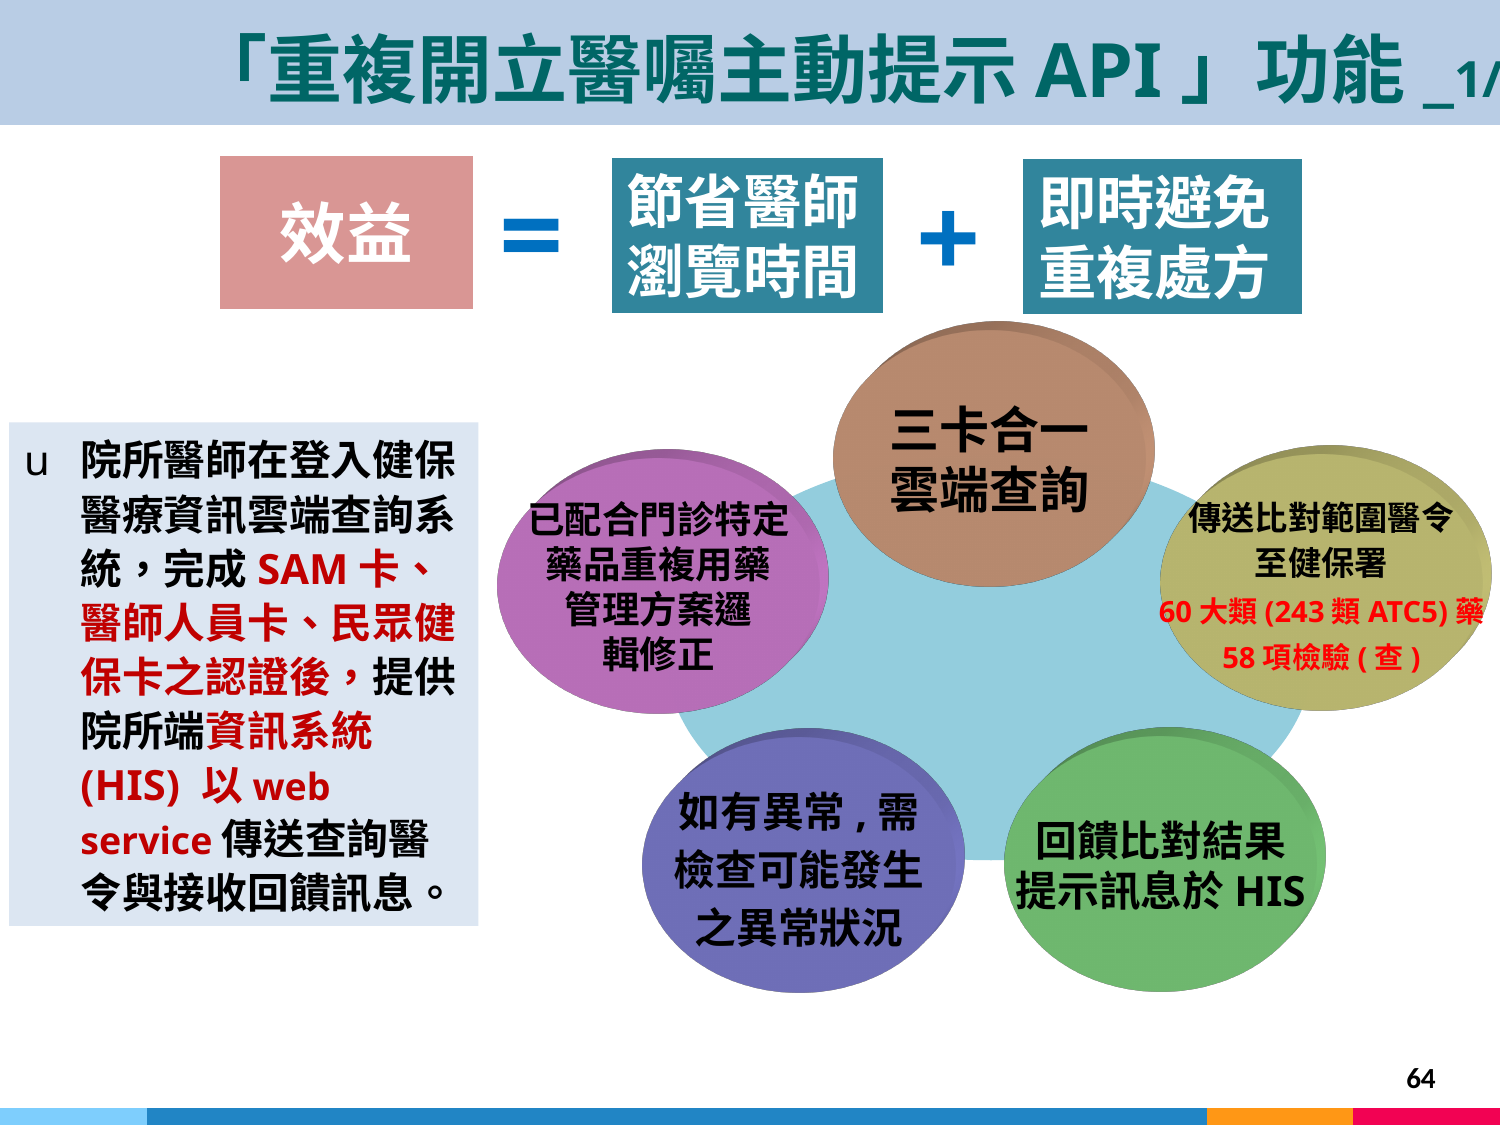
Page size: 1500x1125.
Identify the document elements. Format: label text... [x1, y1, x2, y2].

text_box 即時避免重複處方 [1023, 159, 1302, 314]
text_box <編號> [1391, 1043, 1482, 1113]
text_box 「重複開立醫囑主動提示API」功能_1/2 [177, 0, 1500, 123]
text_box [678, 478, 1302, 861]
text_box 節省醫師 瀏覽時間 [612, 158, 883, 313]
text_box 院所醫師在登入健保醫療資訊雲端查詢系統，完成SAM卡、醫師人員卡、民眾健保卡之認證後，提供院所端資訊系統(HIS) 以web service傳送查詢醫令與接收回饋訊息。 [9, 422, 479, 926]
text_box + [902, 158, 986, 309]
text_box 效益 [220, 156, 473, 309]
text_box = [484, 156, 551, 306]
